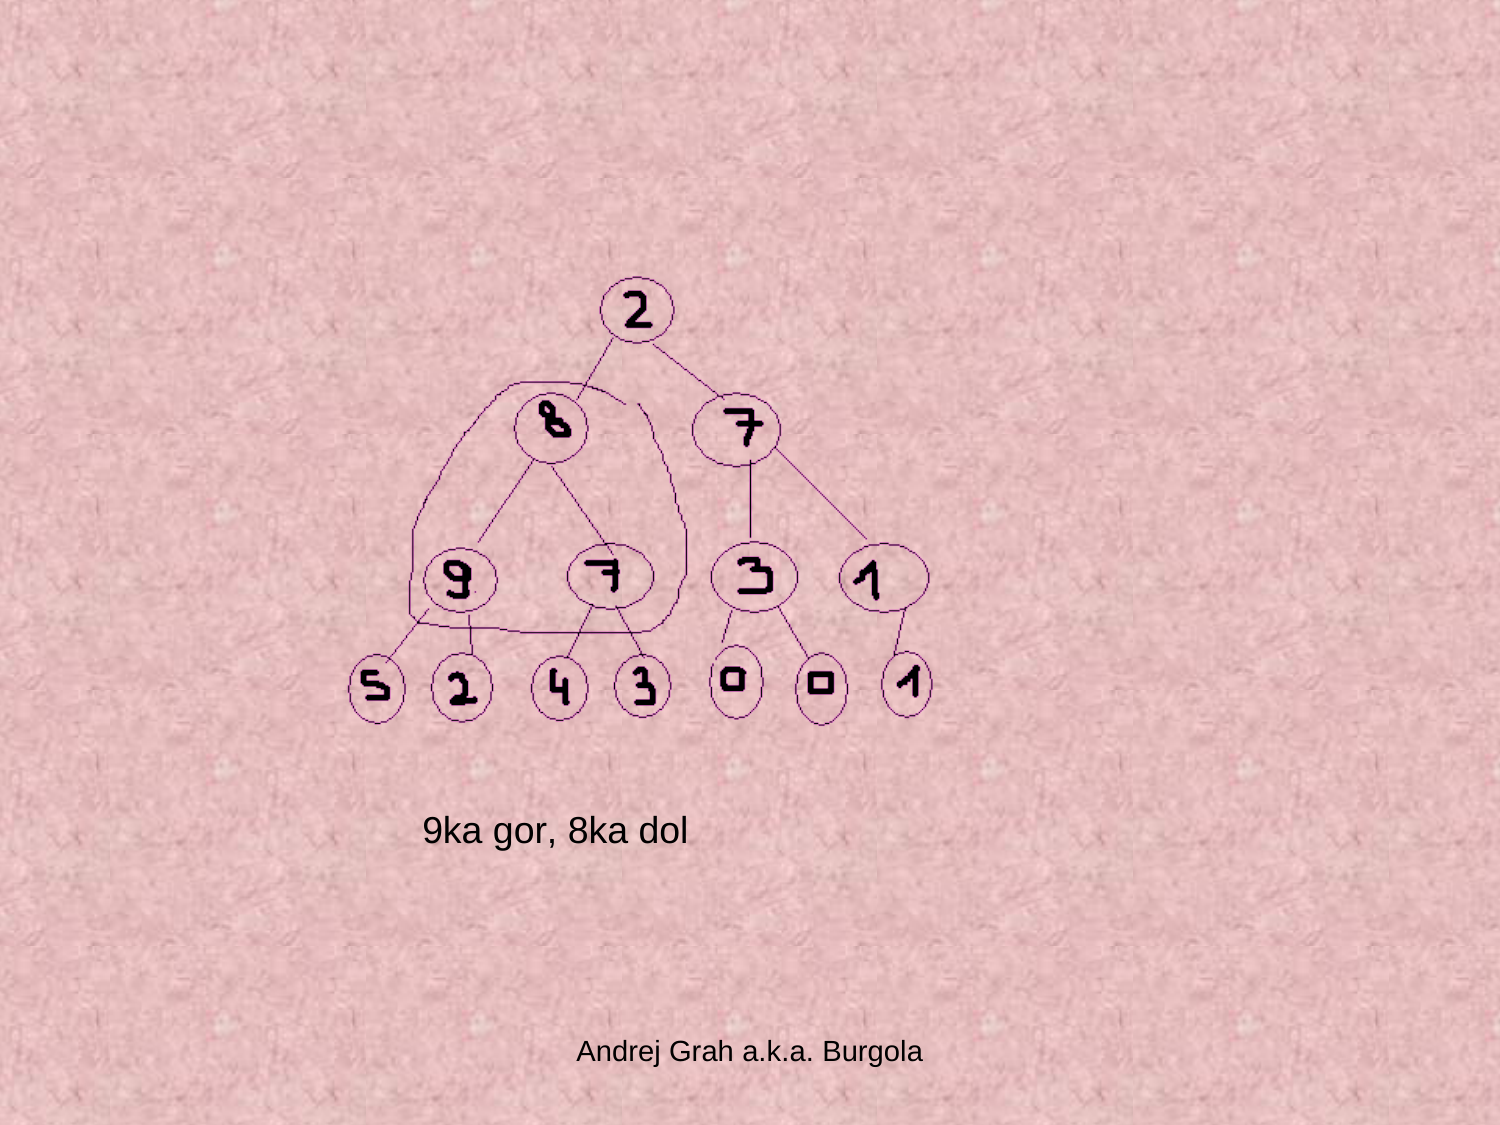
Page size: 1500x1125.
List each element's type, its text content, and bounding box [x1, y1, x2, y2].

picture [0, 0, 1500, 1125]
text_box Andrej Grah a.k.a. Burgola [512, 1024, 988, 1103]
text_box 9ka gor, 8ka dol [407, 798, 1164, 860]
